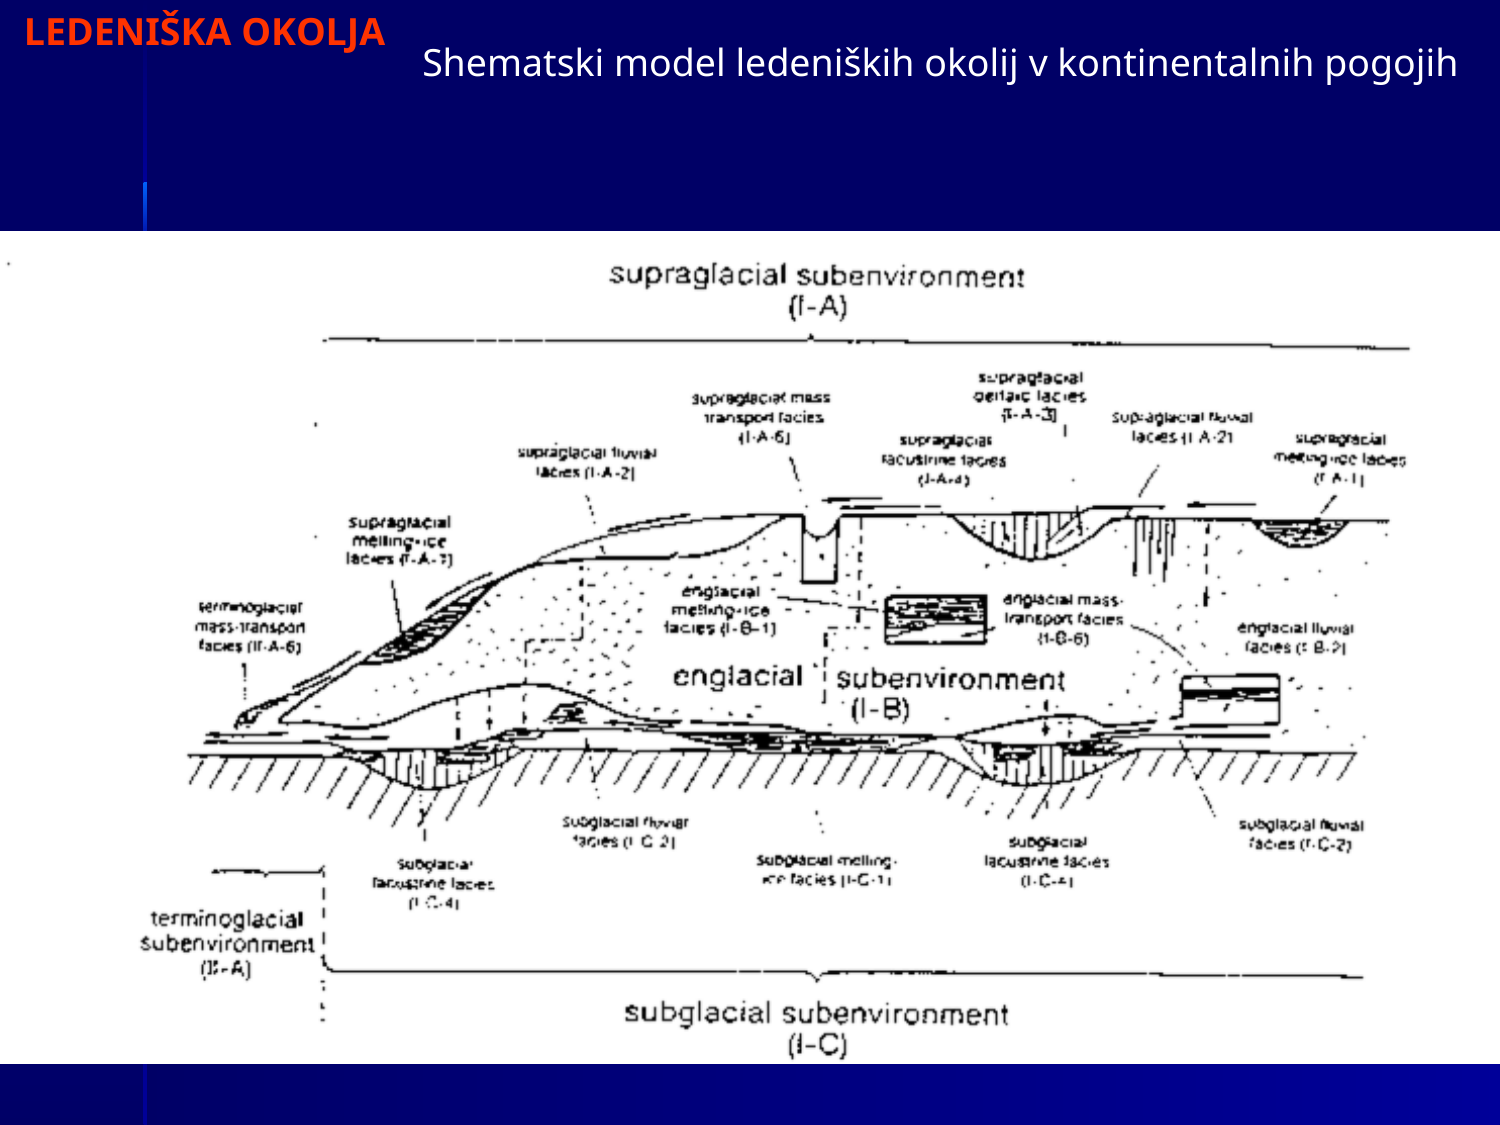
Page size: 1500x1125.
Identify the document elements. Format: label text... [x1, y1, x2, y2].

picture [0, 231, 1500, 1064]
text_box LEDENIŠKA OKOLJA [9, 0, 401, 61]
text_box Shematski model ledeniških okolij v kontinentalnih pogojih [407, 30, 1475, 92]
